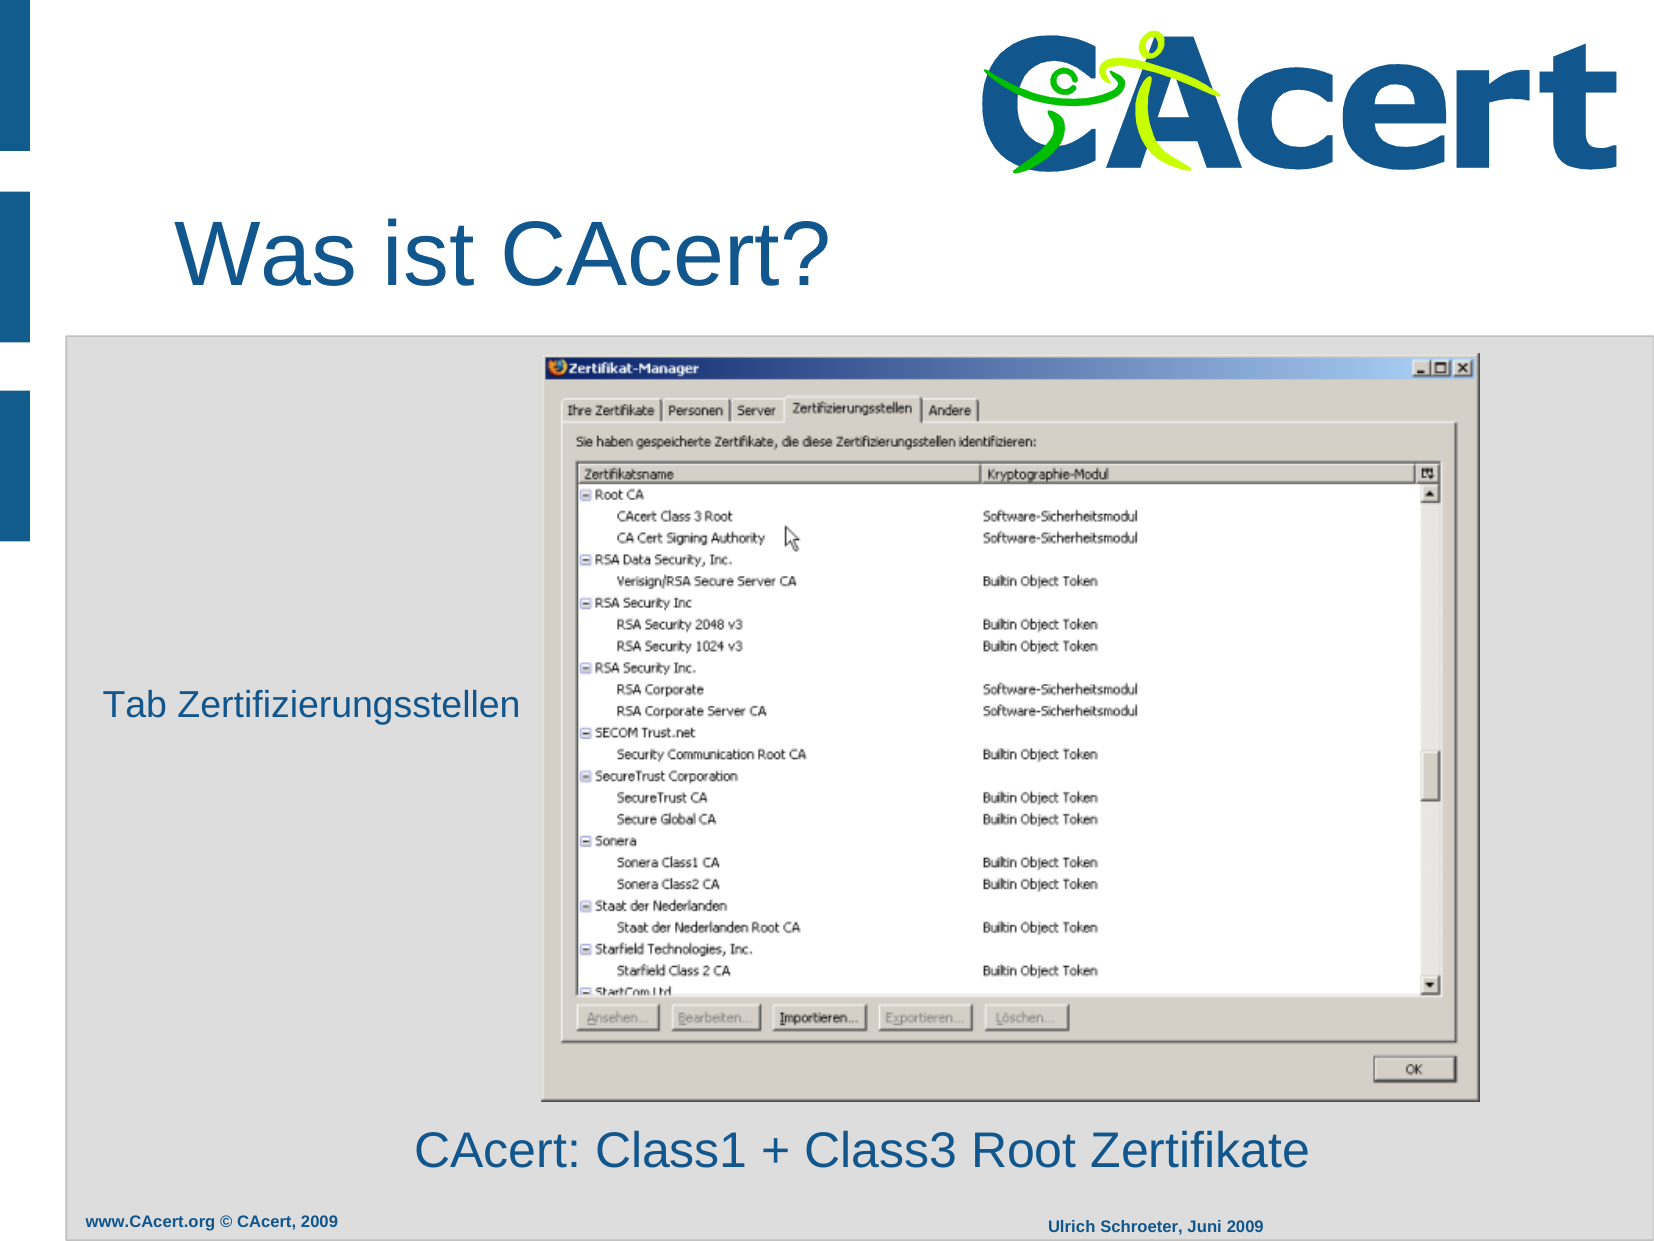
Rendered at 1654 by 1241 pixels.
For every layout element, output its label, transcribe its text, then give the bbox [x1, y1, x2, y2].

text_box Was ist CAcert? [118, 195, 837, 313]
text_box CAcert: Class1 + Class3 Root Zertifikate [327, 1115, 1398, 1186]
text_box Tab Zertifizierungsstellen [87, 676, 536, 734]
picture [541, 353, 1480, 1102]
